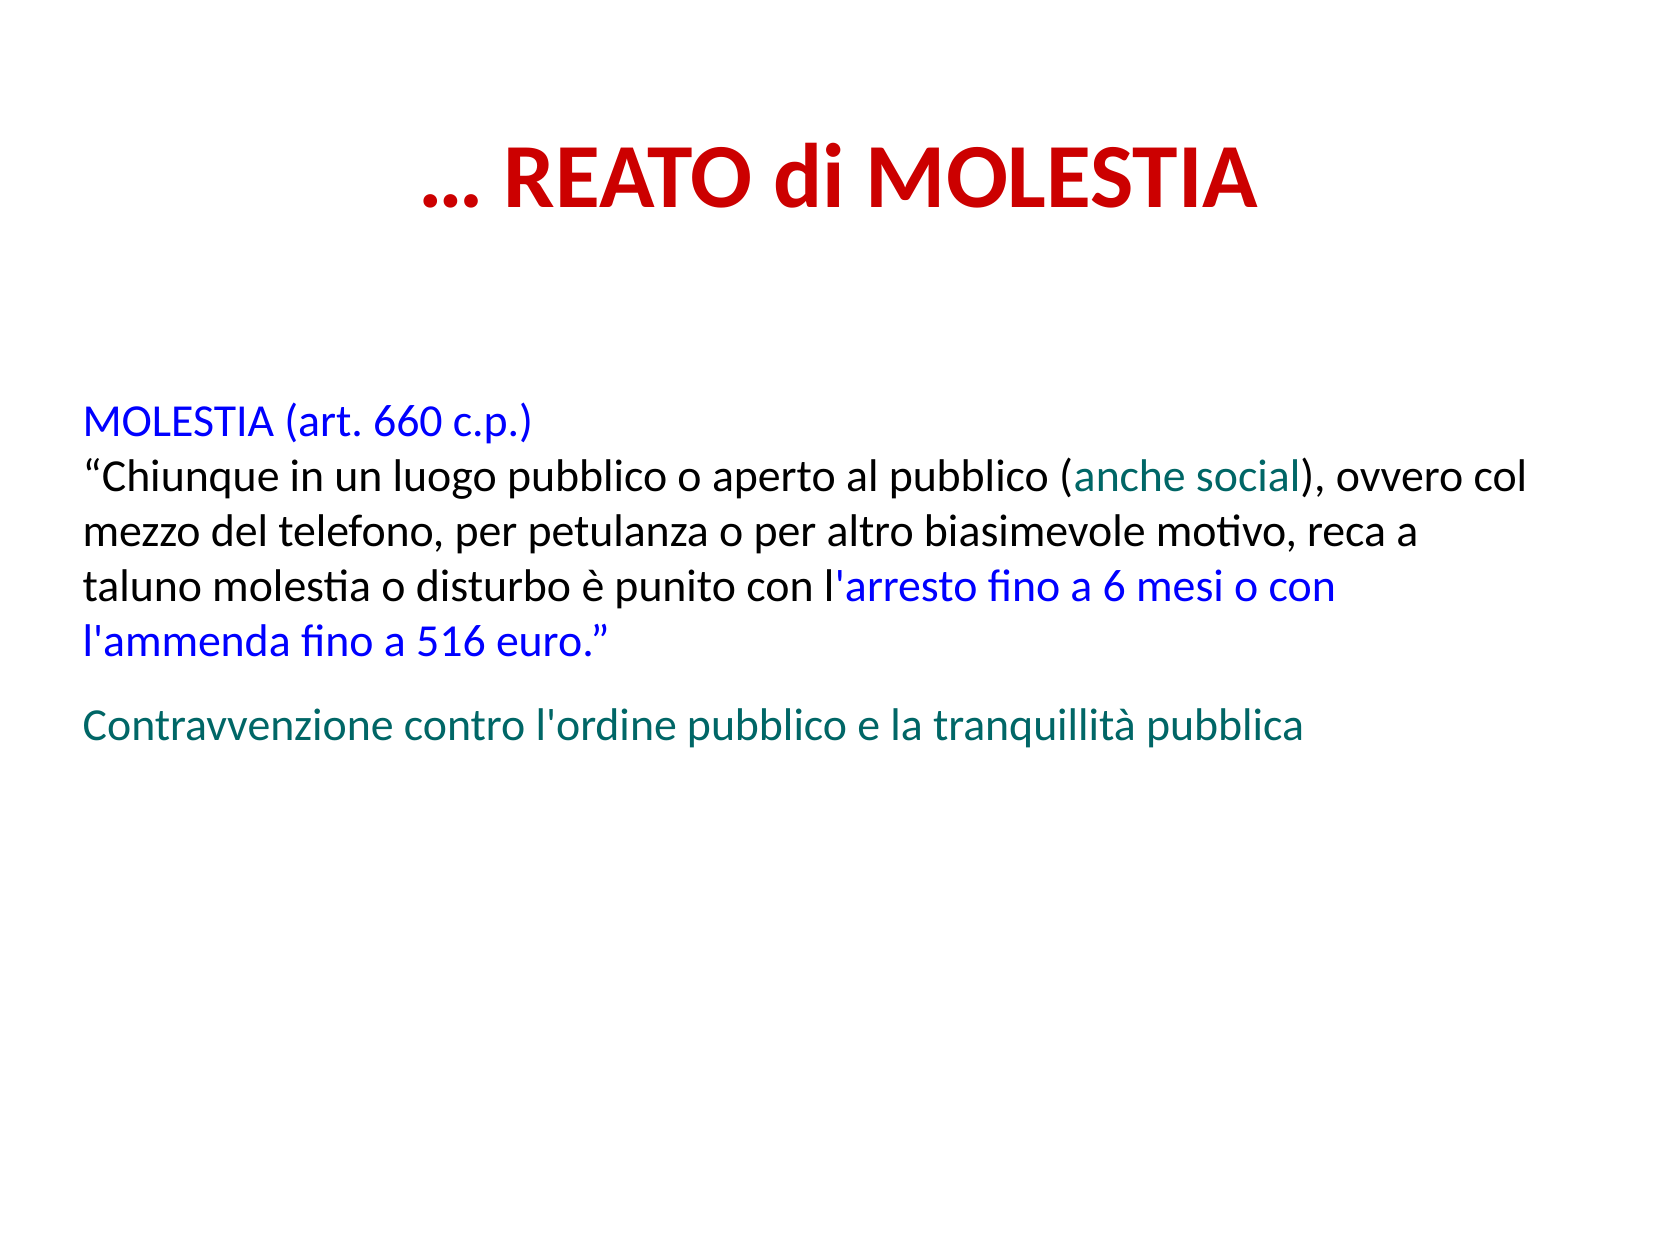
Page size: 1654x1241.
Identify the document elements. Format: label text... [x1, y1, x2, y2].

title … REATO di MOLESTIA [141, 59, 1536, 284]
list MOLESTIA (art. 660 c.p.) “Chiunque in un luogo pubblico o aperto al pubblico (anche social), ovvero col mezzo del telefono, per petulanza o per altro biasimevole motivo, reca a taluno molestia o disturbo è punito con l'arresto fino a 6 mesi o con l'ammenda fino a 516 euro.” Contravvenzione contro l'ordine pubblico e la tranquillità pubblica [82, 335, 1536, 1175]
